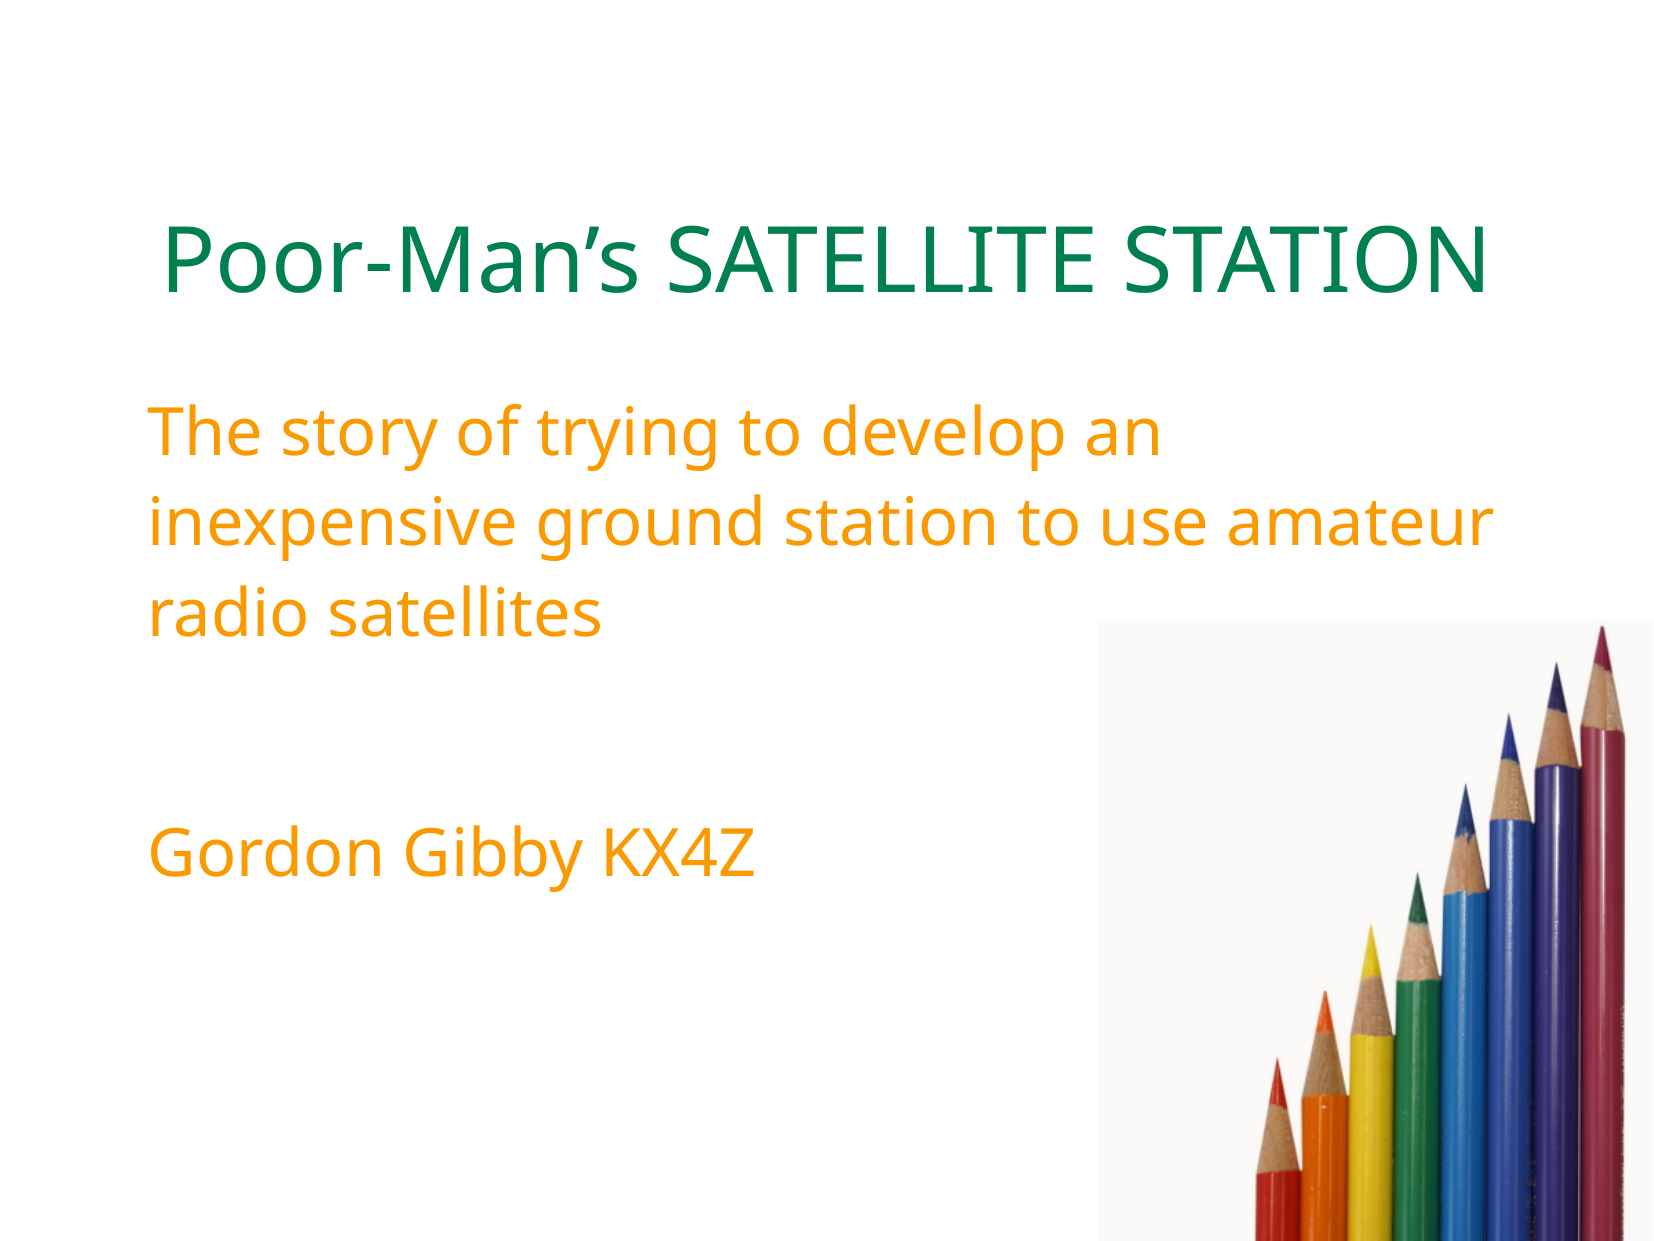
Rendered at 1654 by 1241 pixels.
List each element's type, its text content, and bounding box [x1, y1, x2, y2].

list The story of trying to develop an inexpensive ground station to use amateur radio satellites Gordon Gibby KX4Z [147, 383, 1506, 1093]
picture [0, 0, 1654, 1241]
title Poor-Man’s SATELLITE STATION [147, 153, 1506, 361]
